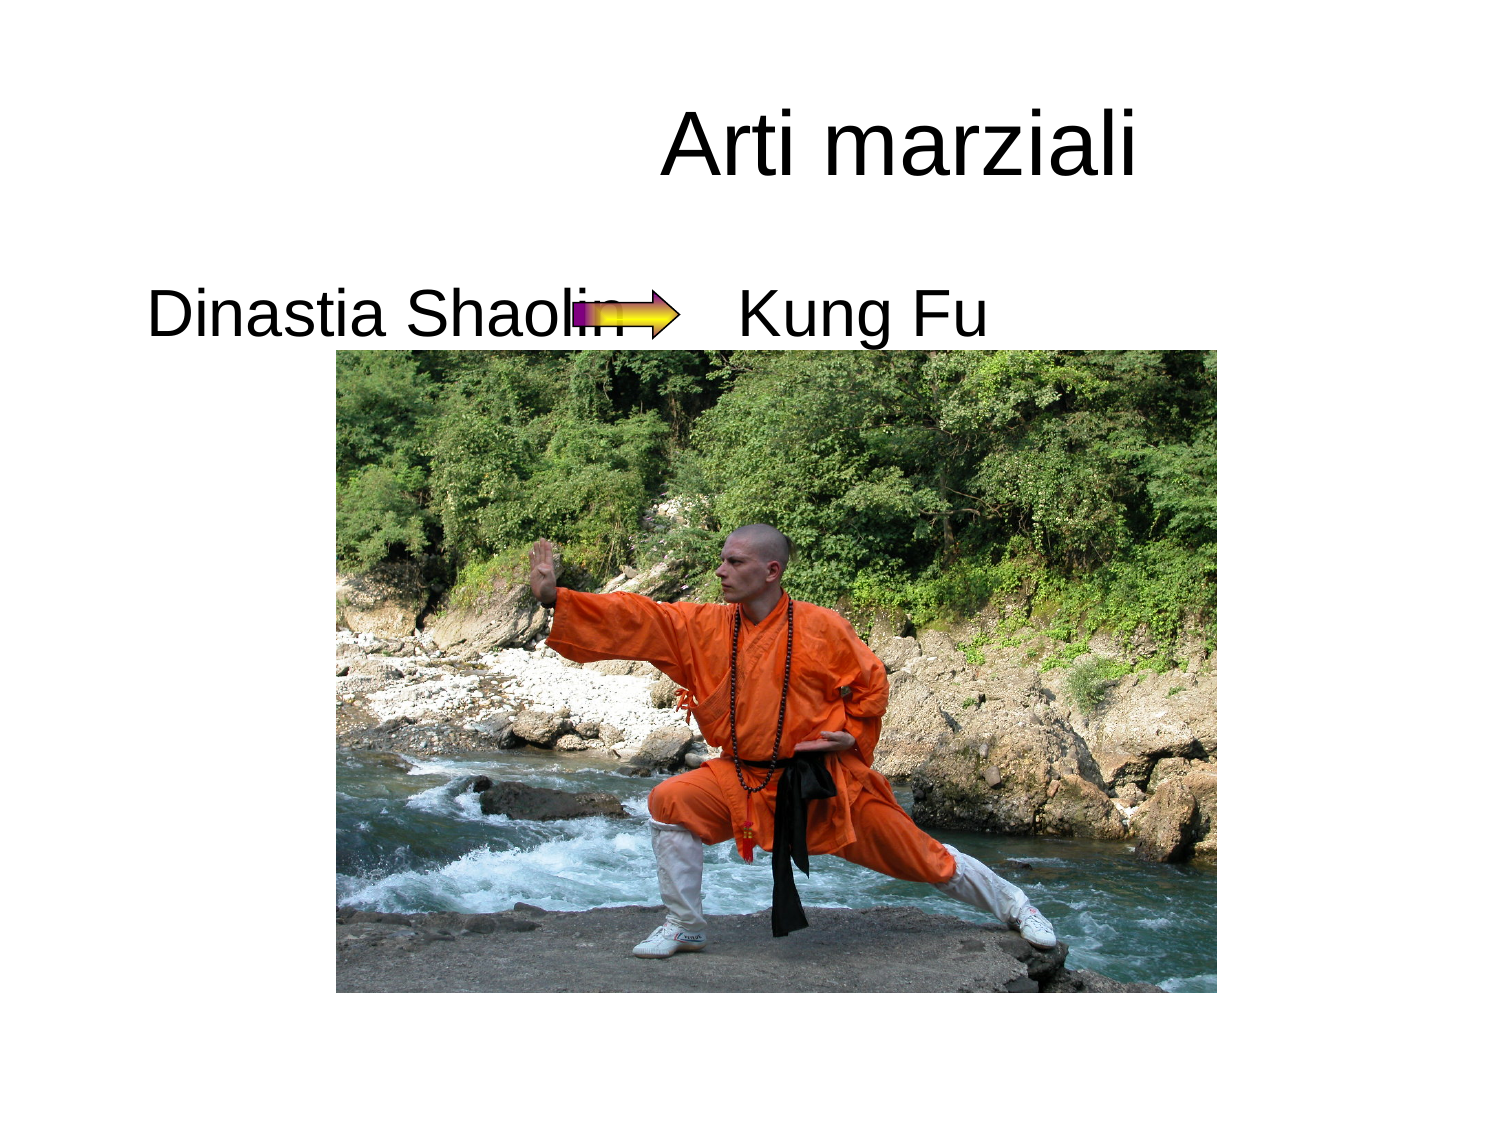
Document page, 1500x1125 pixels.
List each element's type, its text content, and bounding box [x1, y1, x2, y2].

title Arti marziali [75, 45, 1425, 233]
list Dinastia Shaolin Kung Fu [75, 262, 1425, 1005]
text_box [573, 290, 680, 339]
picture [336, 350, 1217, 993]
